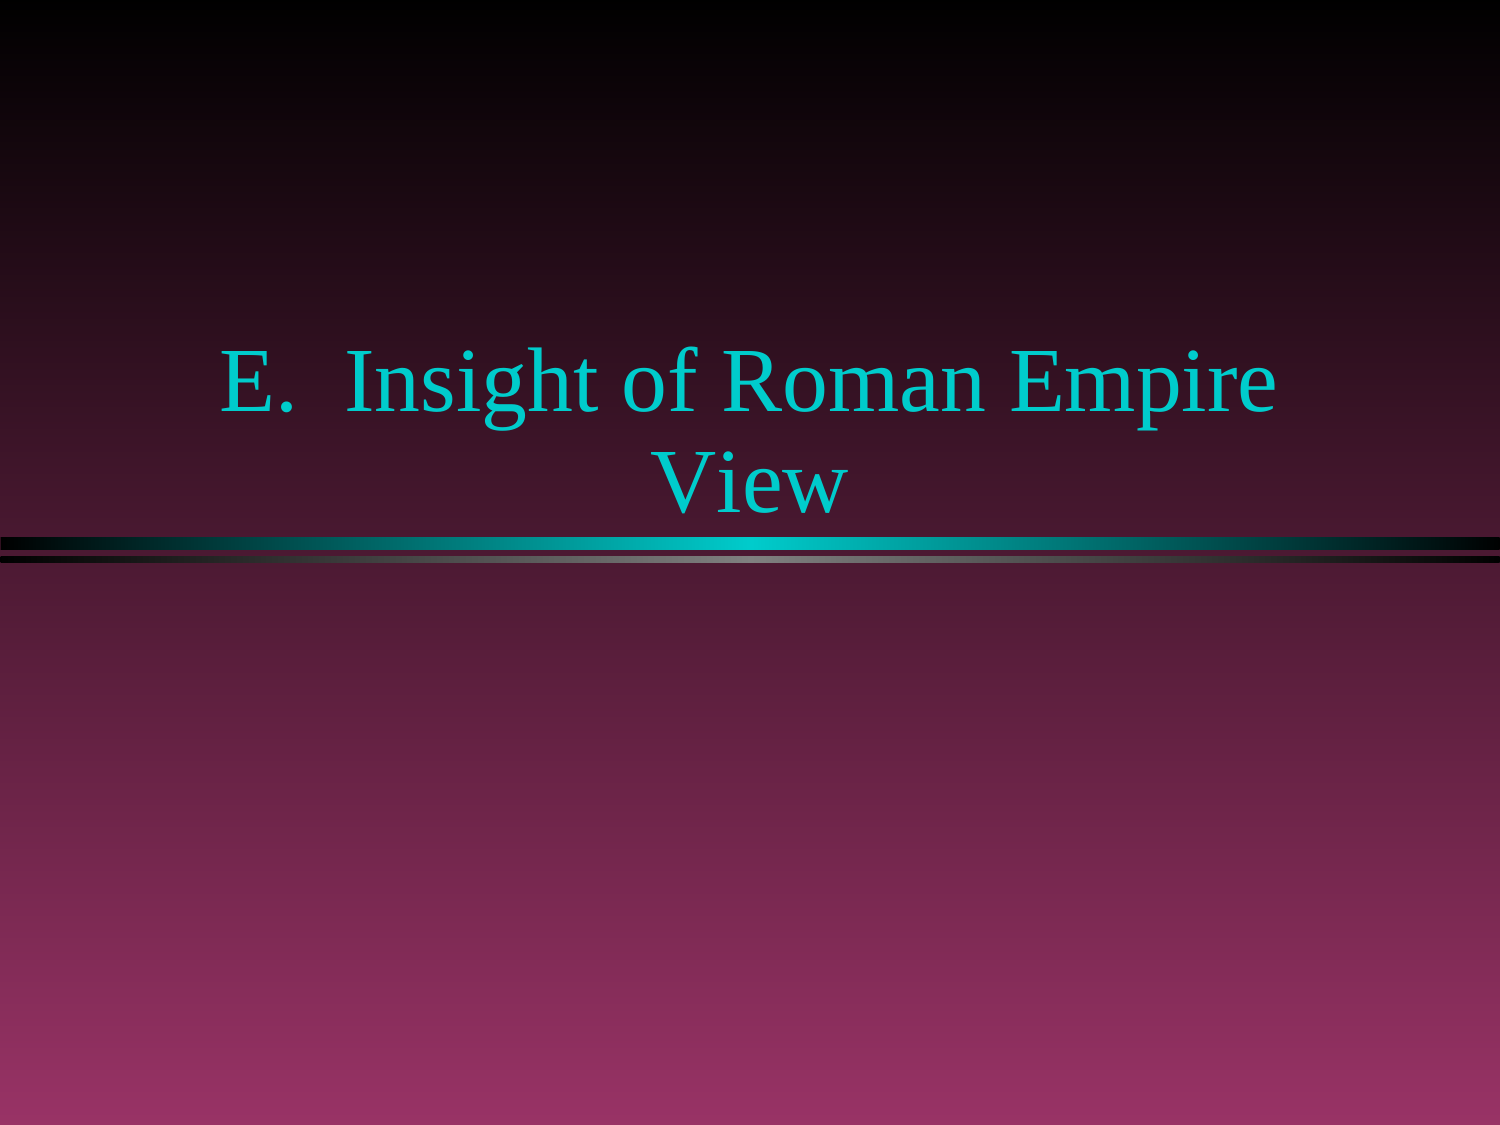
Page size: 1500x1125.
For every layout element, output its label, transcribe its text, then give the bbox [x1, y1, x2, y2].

title E. Insight of Roman Empire View [118, 321, 1382, 541]
